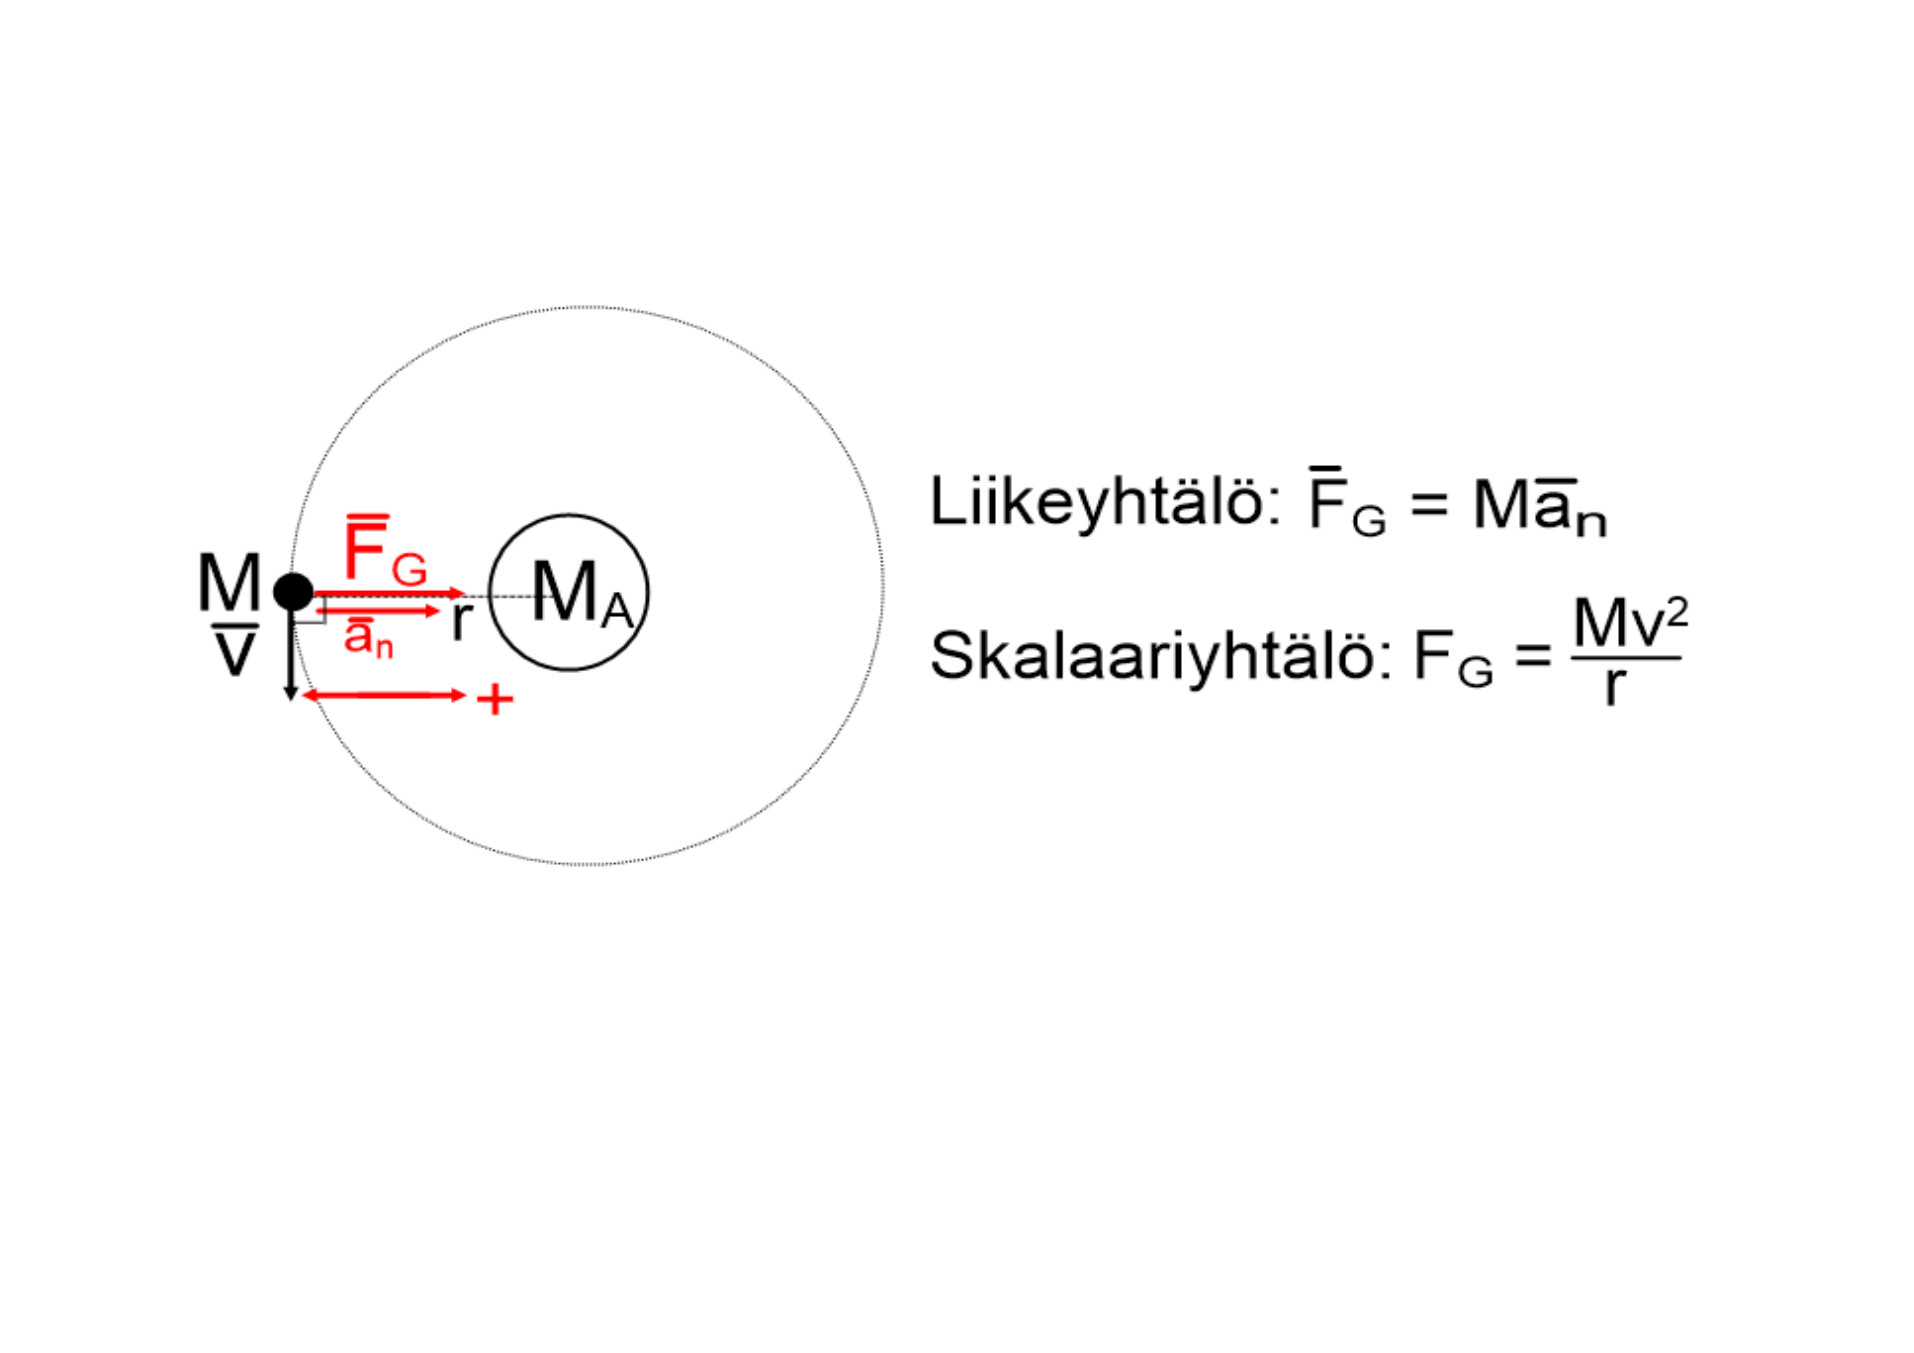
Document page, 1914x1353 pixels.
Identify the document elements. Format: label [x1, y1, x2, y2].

picture [149, 193, 1750, 946]
